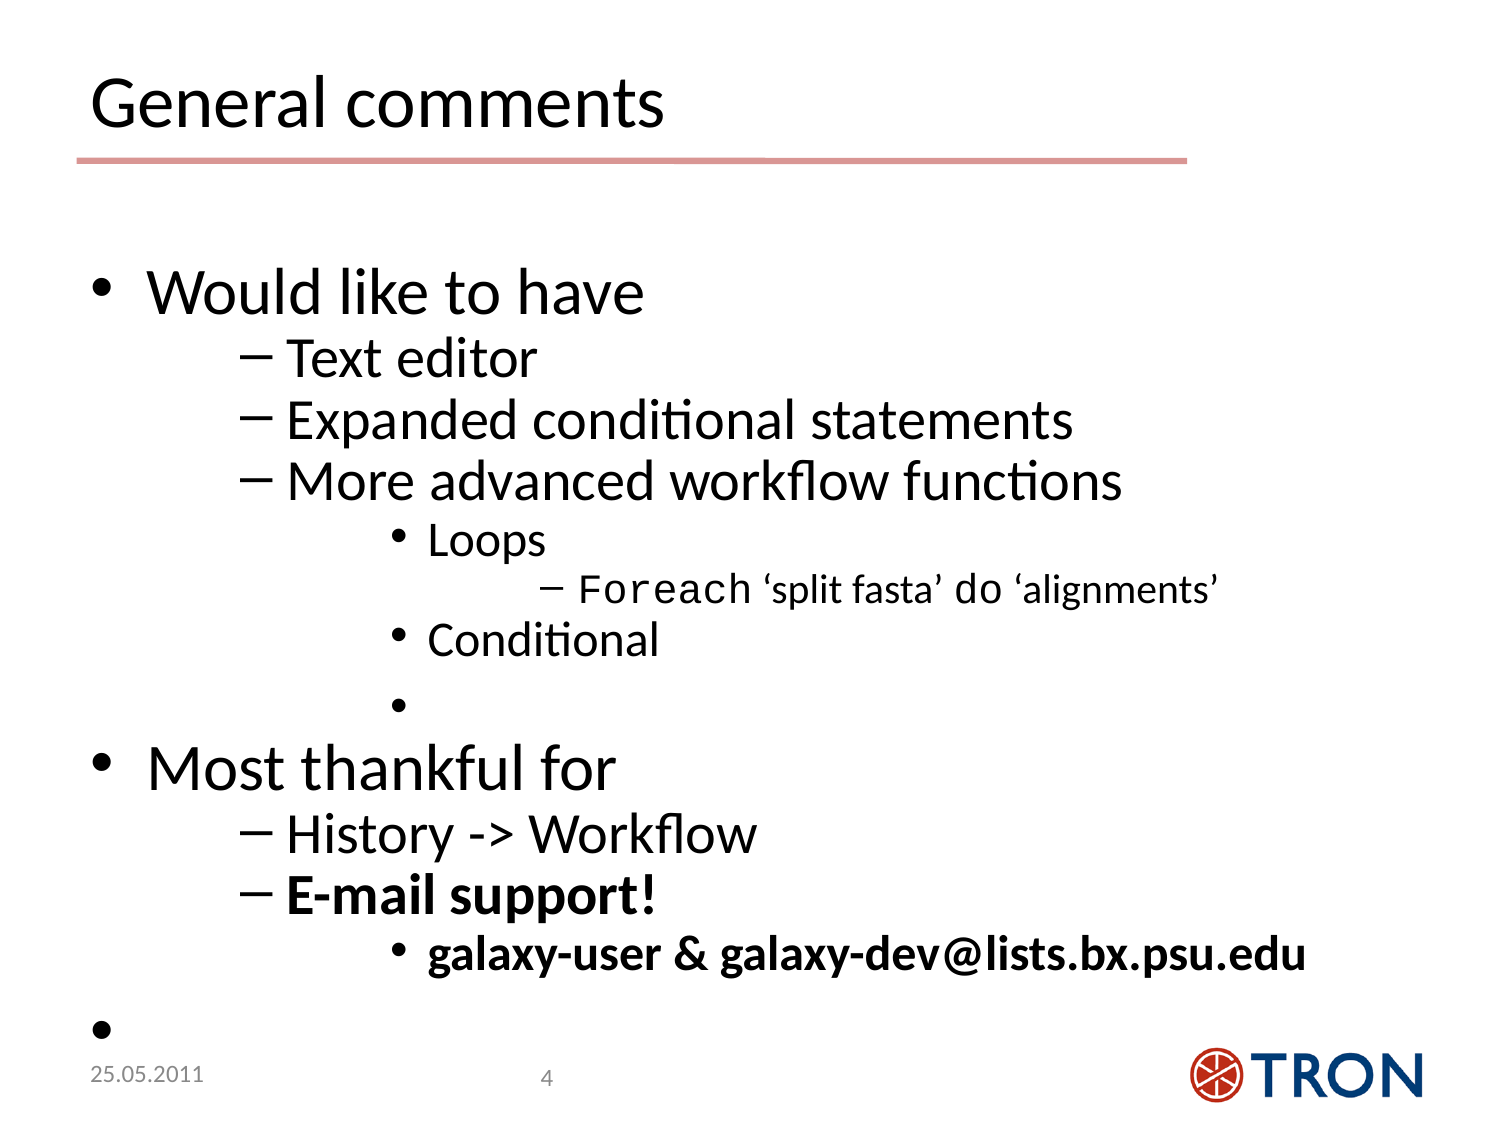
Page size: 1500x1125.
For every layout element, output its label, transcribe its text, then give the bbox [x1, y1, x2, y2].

text_box [525, 1046, 876, 1107]
text_box 25.05.2011 [75, 1042, 426, 1103]
list Would like to have Text editor Expanded conditional statements More advanced workflow functions Loops Foreach ‘split fasta’ do ‘alignments’ Conditional Most thankful for History -> Workflow E-mail support! galaxy-user & galaxy-dev@lists.bx.psu.edu [75, 262, 1426, 1005]
title General comments [75, 45, 1426, 150]
